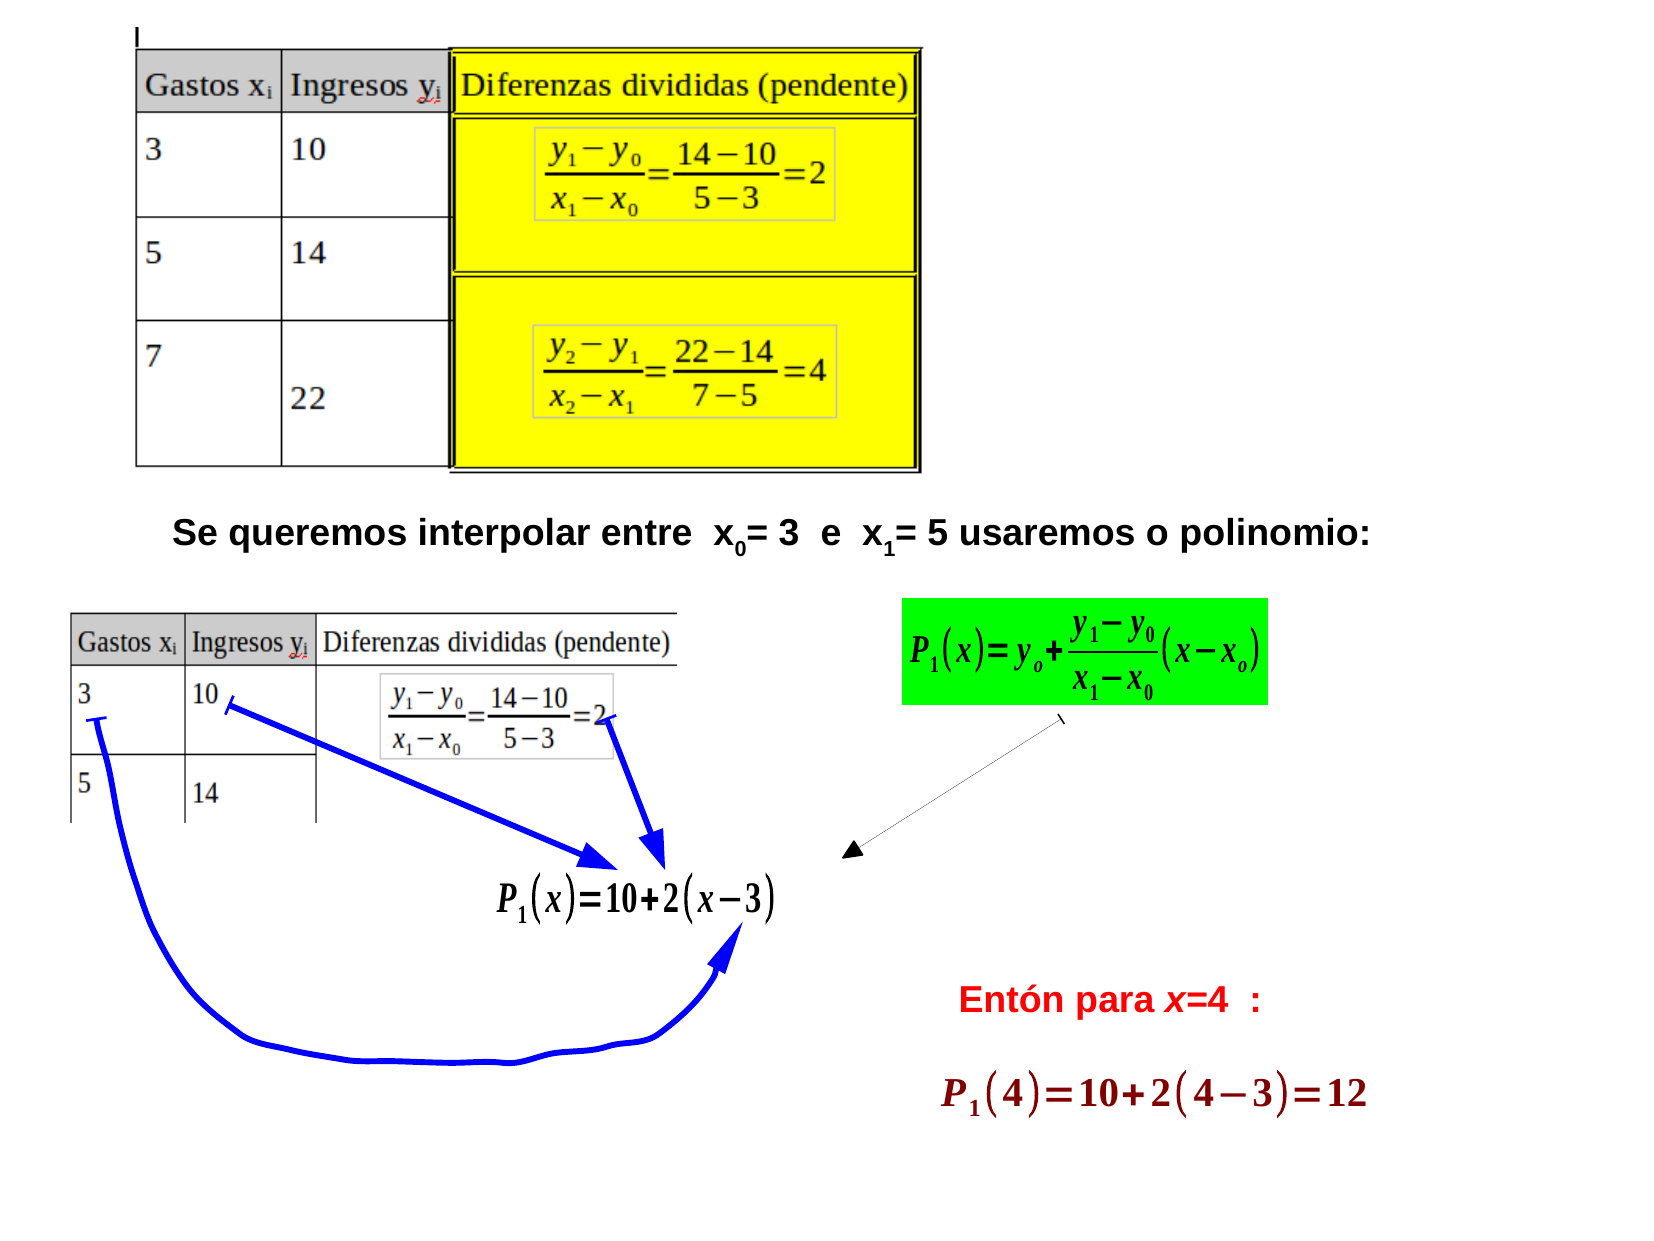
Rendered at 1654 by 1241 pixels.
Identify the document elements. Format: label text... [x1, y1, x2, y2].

picture [62, 610, 677, 823]
text_box Entón para x=4 : [943, 970, 1288, 1028]
picture [106, 27, 950, 497]
chart [487, 870, 784, 930]
text_box Se queremos interpolar entre x0= 3 e x1= 5 usaremos o polinomio: [157, 503, 1398, 569]
chart [901, 598, 1268, 705]
chart [933, 1066, 1374, 1123]
